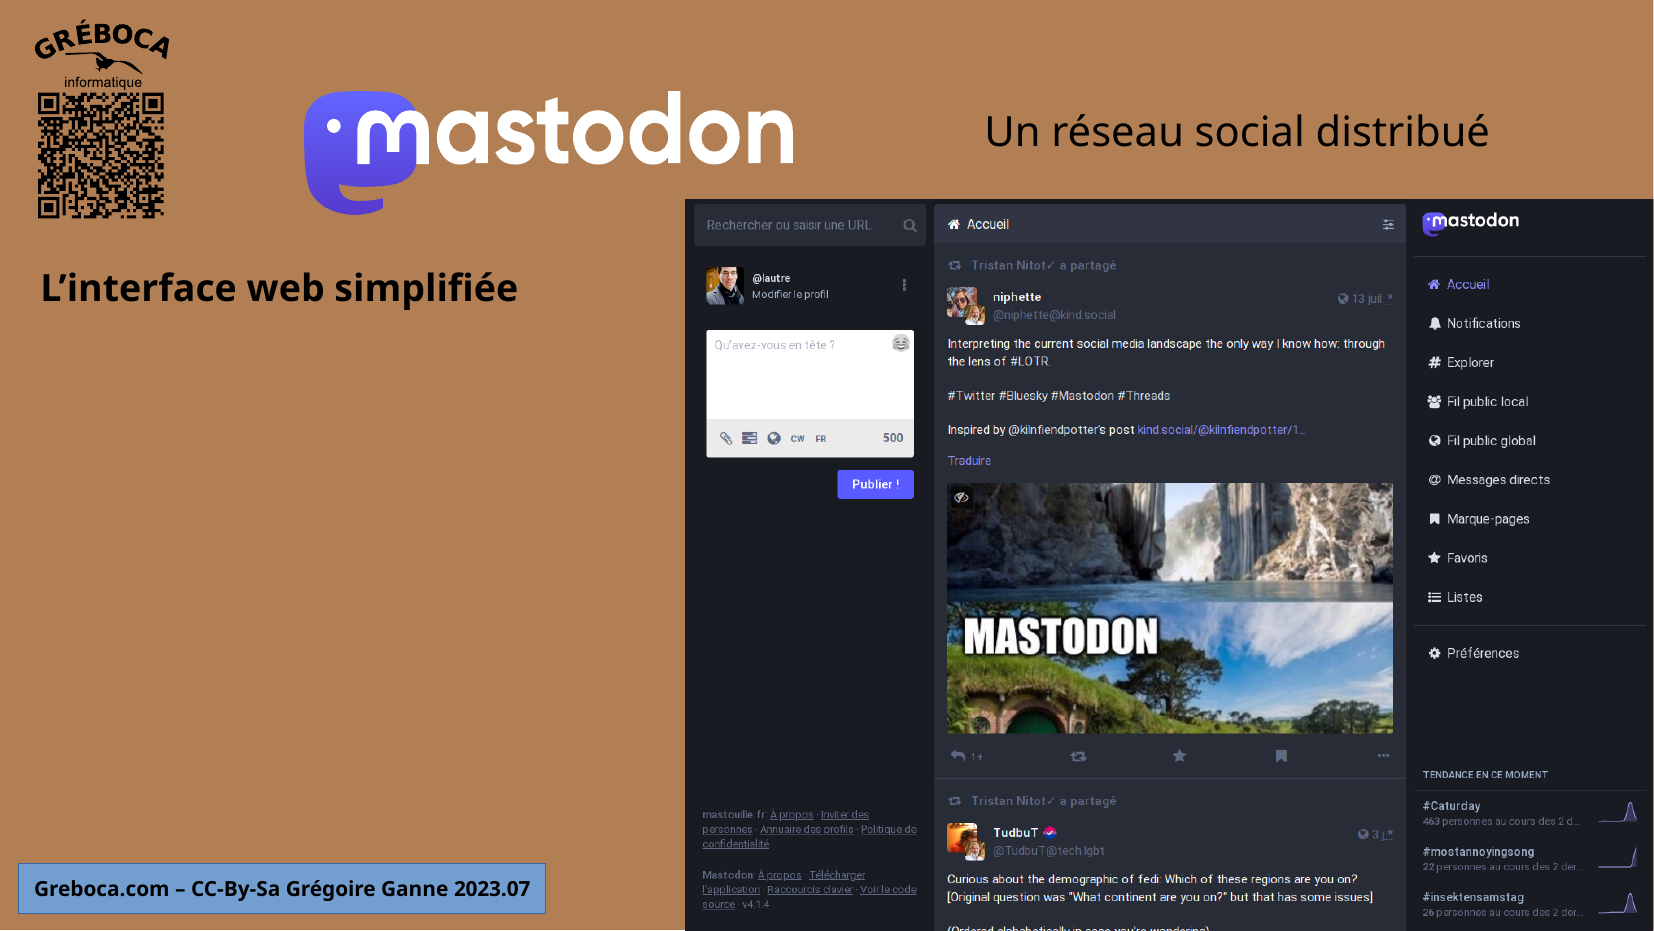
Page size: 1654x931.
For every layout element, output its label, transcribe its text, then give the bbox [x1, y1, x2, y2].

text_box L’interface web simplifiée [25, 246, 685, 323]
picture [303, 89, 1654, 931]
title Un réseau social distribué [912, 62, 1563, 198]
text_box Greboca.com – CC-By-Sa Grégoire Ganne 2023.07 [18, 863, 546, 914]
picture [27, 19, 175, 230]
